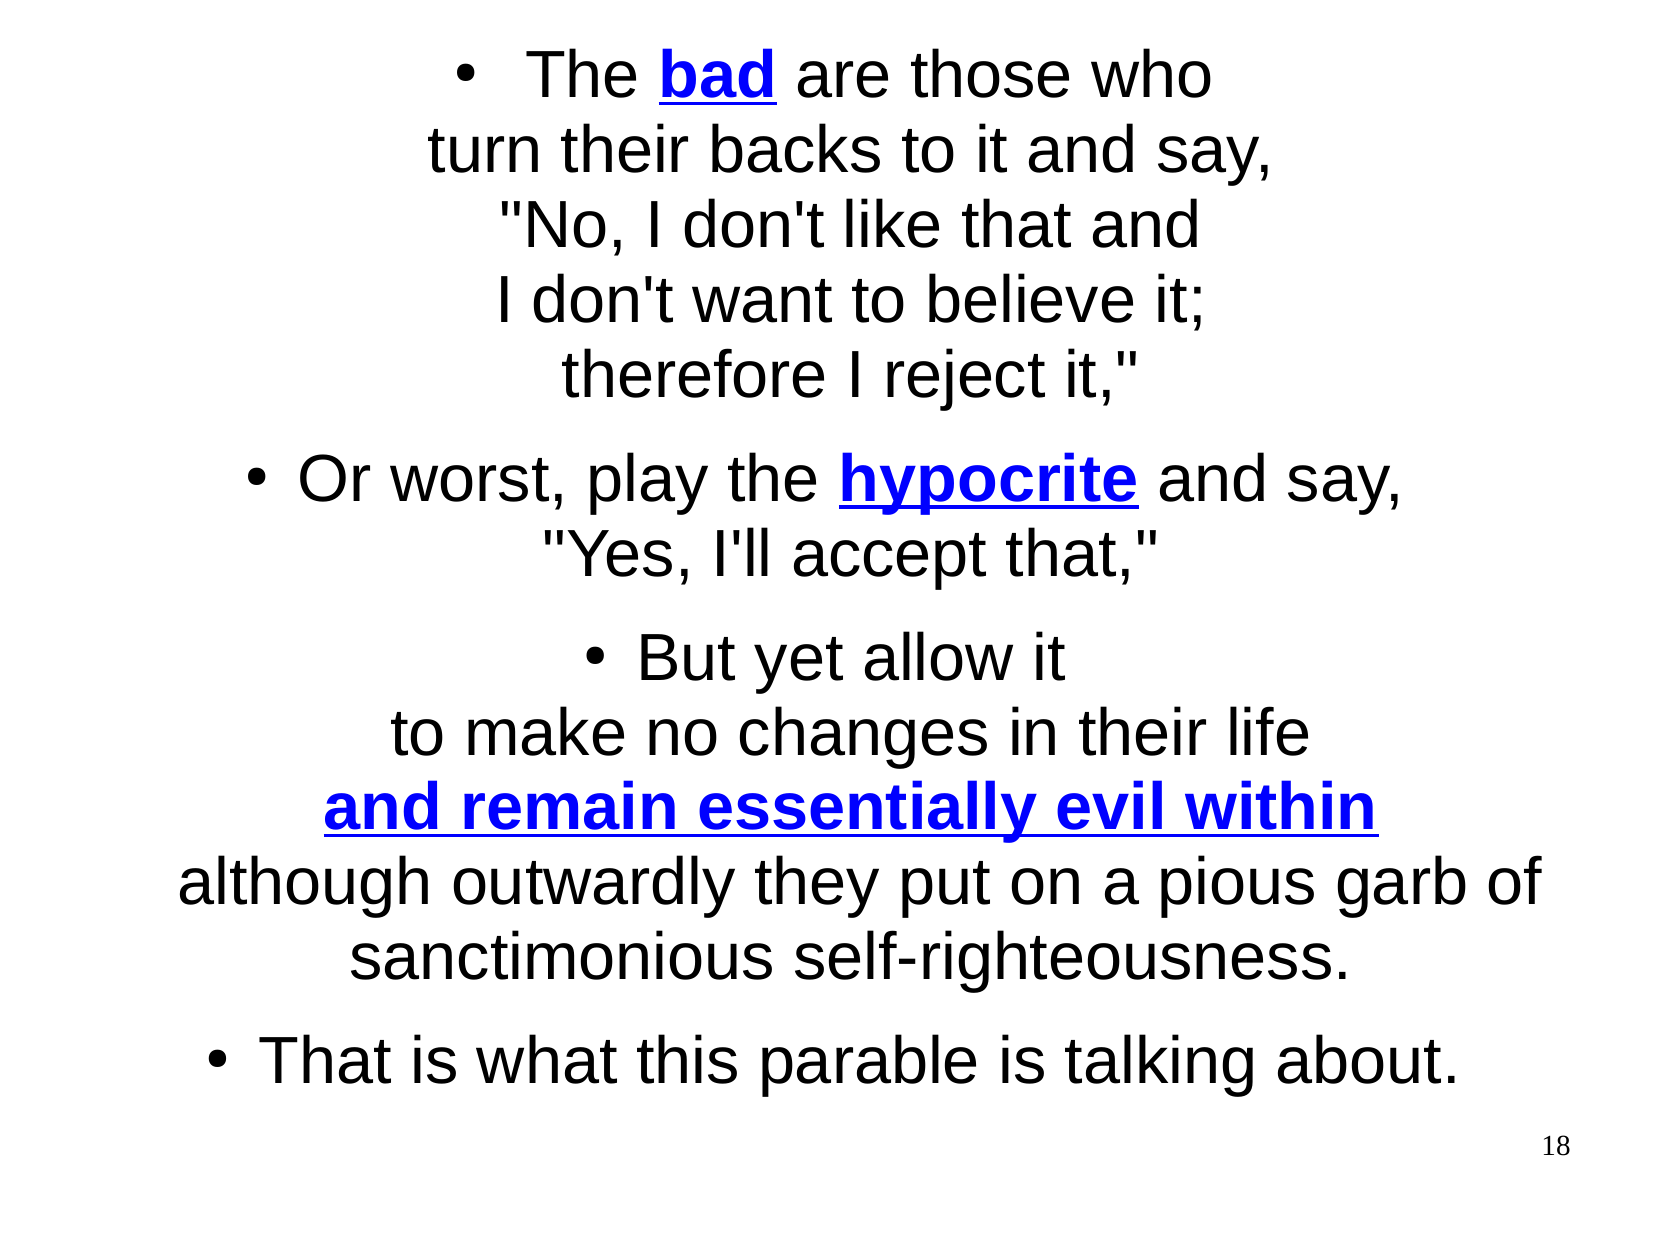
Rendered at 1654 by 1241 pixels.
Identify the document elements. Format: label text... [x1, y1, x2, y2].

list The bad are those who turn their backs to it and say, "No, I don't like that and I don't want to believe it; therefore I reject it," Or worst, play the hypocrite and say, "Yes, I'll accept that," But yet allow it to make no changes in their life and remain essentially evil within although outwardly they put on a pious garb of sanctimonious self-righteousness. That is what this parable is talking about. [37, 37, 1613, 1201]
